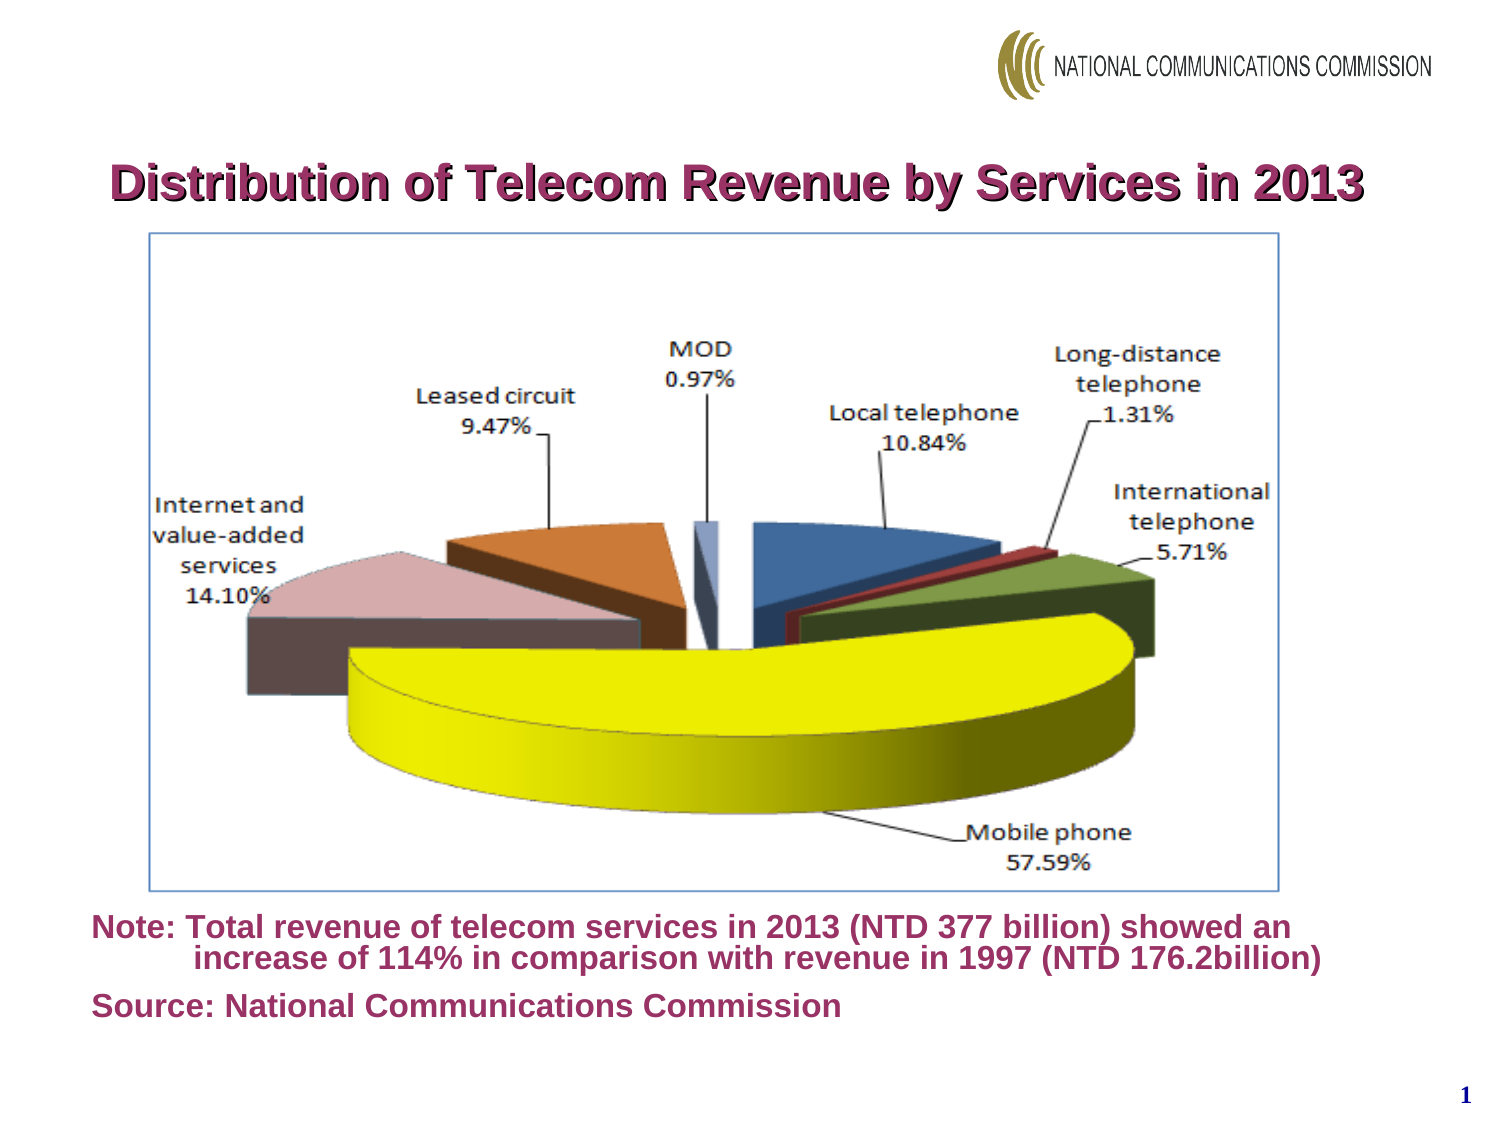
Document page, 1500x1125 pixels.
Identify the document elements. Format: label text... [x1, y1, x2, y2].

picture [998, 30, 1432, 100]
title Distribution of Telecom Revenue by Services in 2013 [93, 117, 1418, 243]
picture [147, 231, 1282, 894]
text_box Note: Total revenue of telecom services in 2013 (NTD 377 billion) showed an increase of 114% in comparison with revenue in 1997 (NTD 176.2billion) Source: National Communications Commission [76, 904, 1500, 1033]
